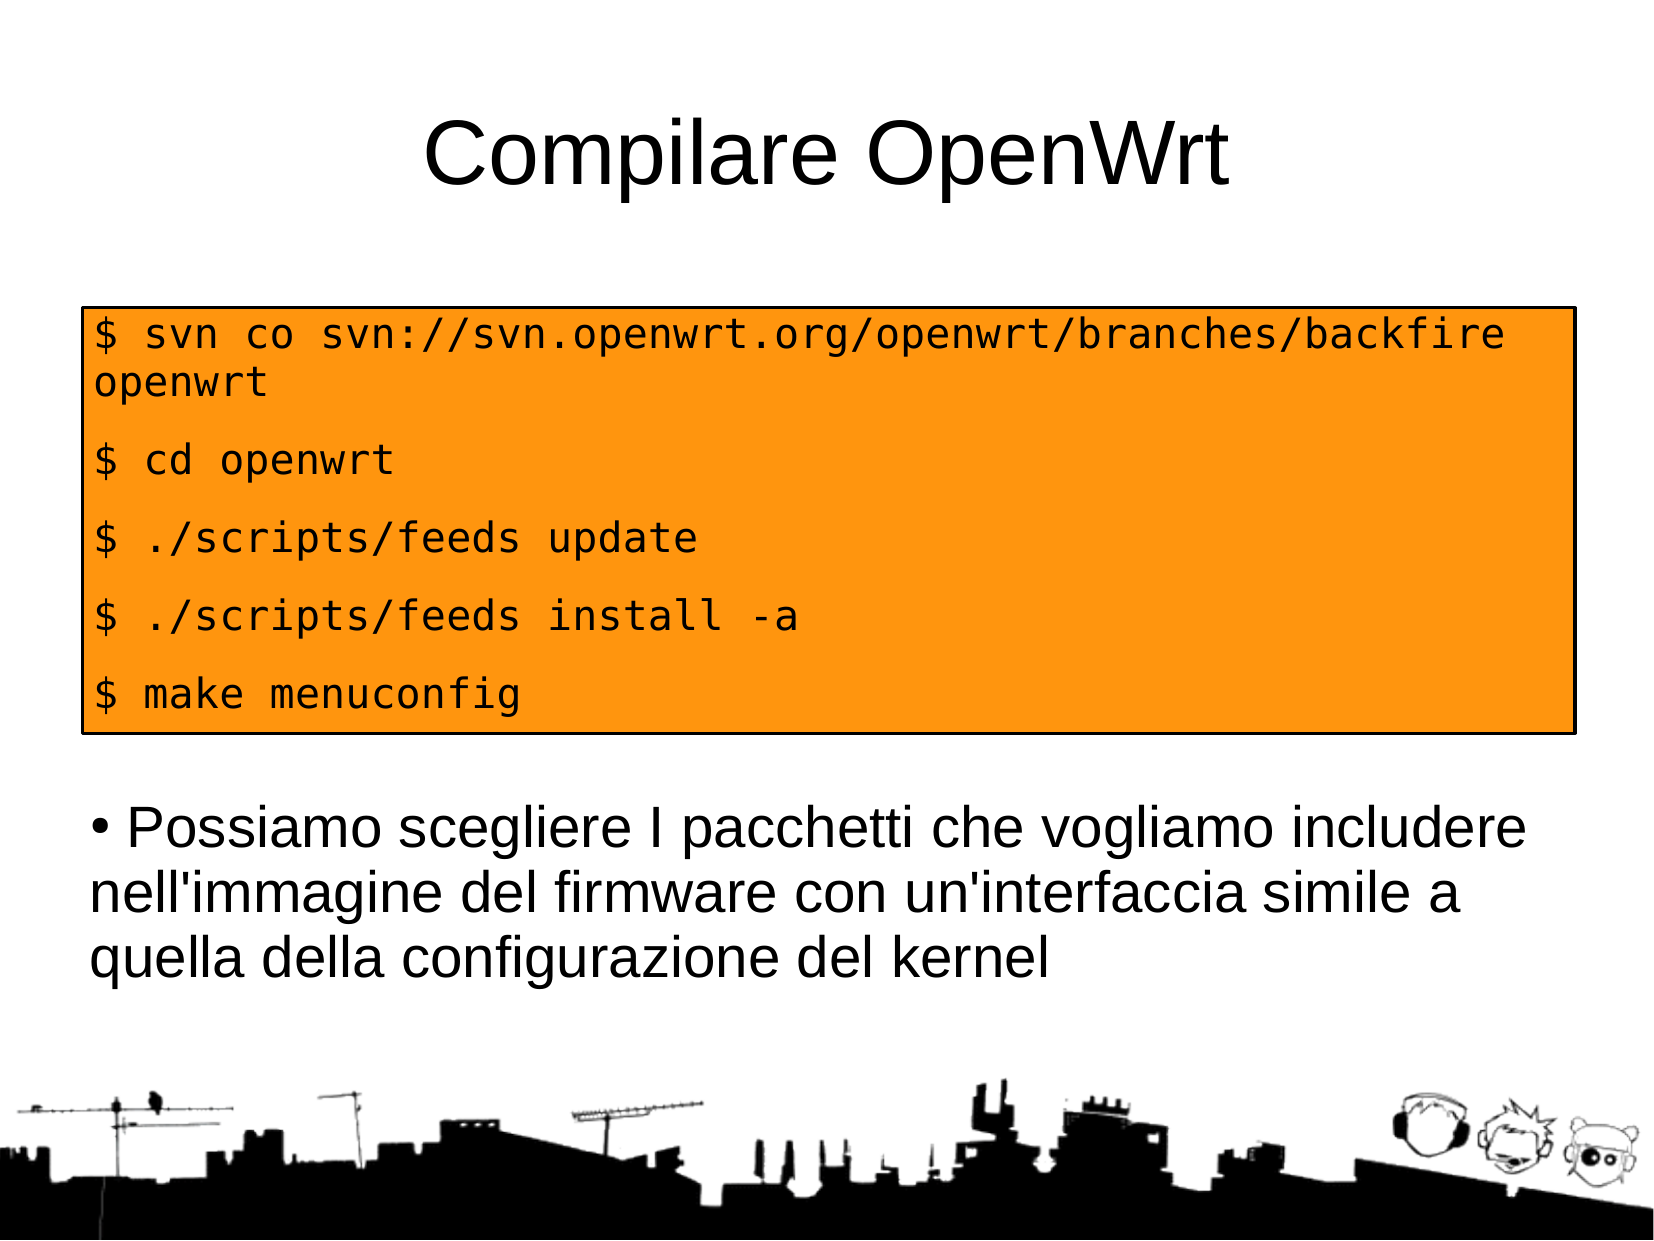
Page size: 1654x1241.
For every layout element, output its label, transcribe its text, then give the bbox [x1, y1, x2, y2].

title Compilare OpenWrt [82, 49, 1571, 257]
list $ svn co svn://svn.openwrt.org/openwrt/branches/backfire openwrt $ cd openwrt $ ./scripts/feeds update $ ./scripts/feeds install -a $ make menuconfig [82, 307, 1576, 734]
text_box Possiamo scegliere I pacchetti che vogliamo includere nell'immagine del firmware con un'interfaccia simile a quella della configurazione del kernel [75, 787, 1576, 998]
picture [0, 1077, 1654, 1240]
